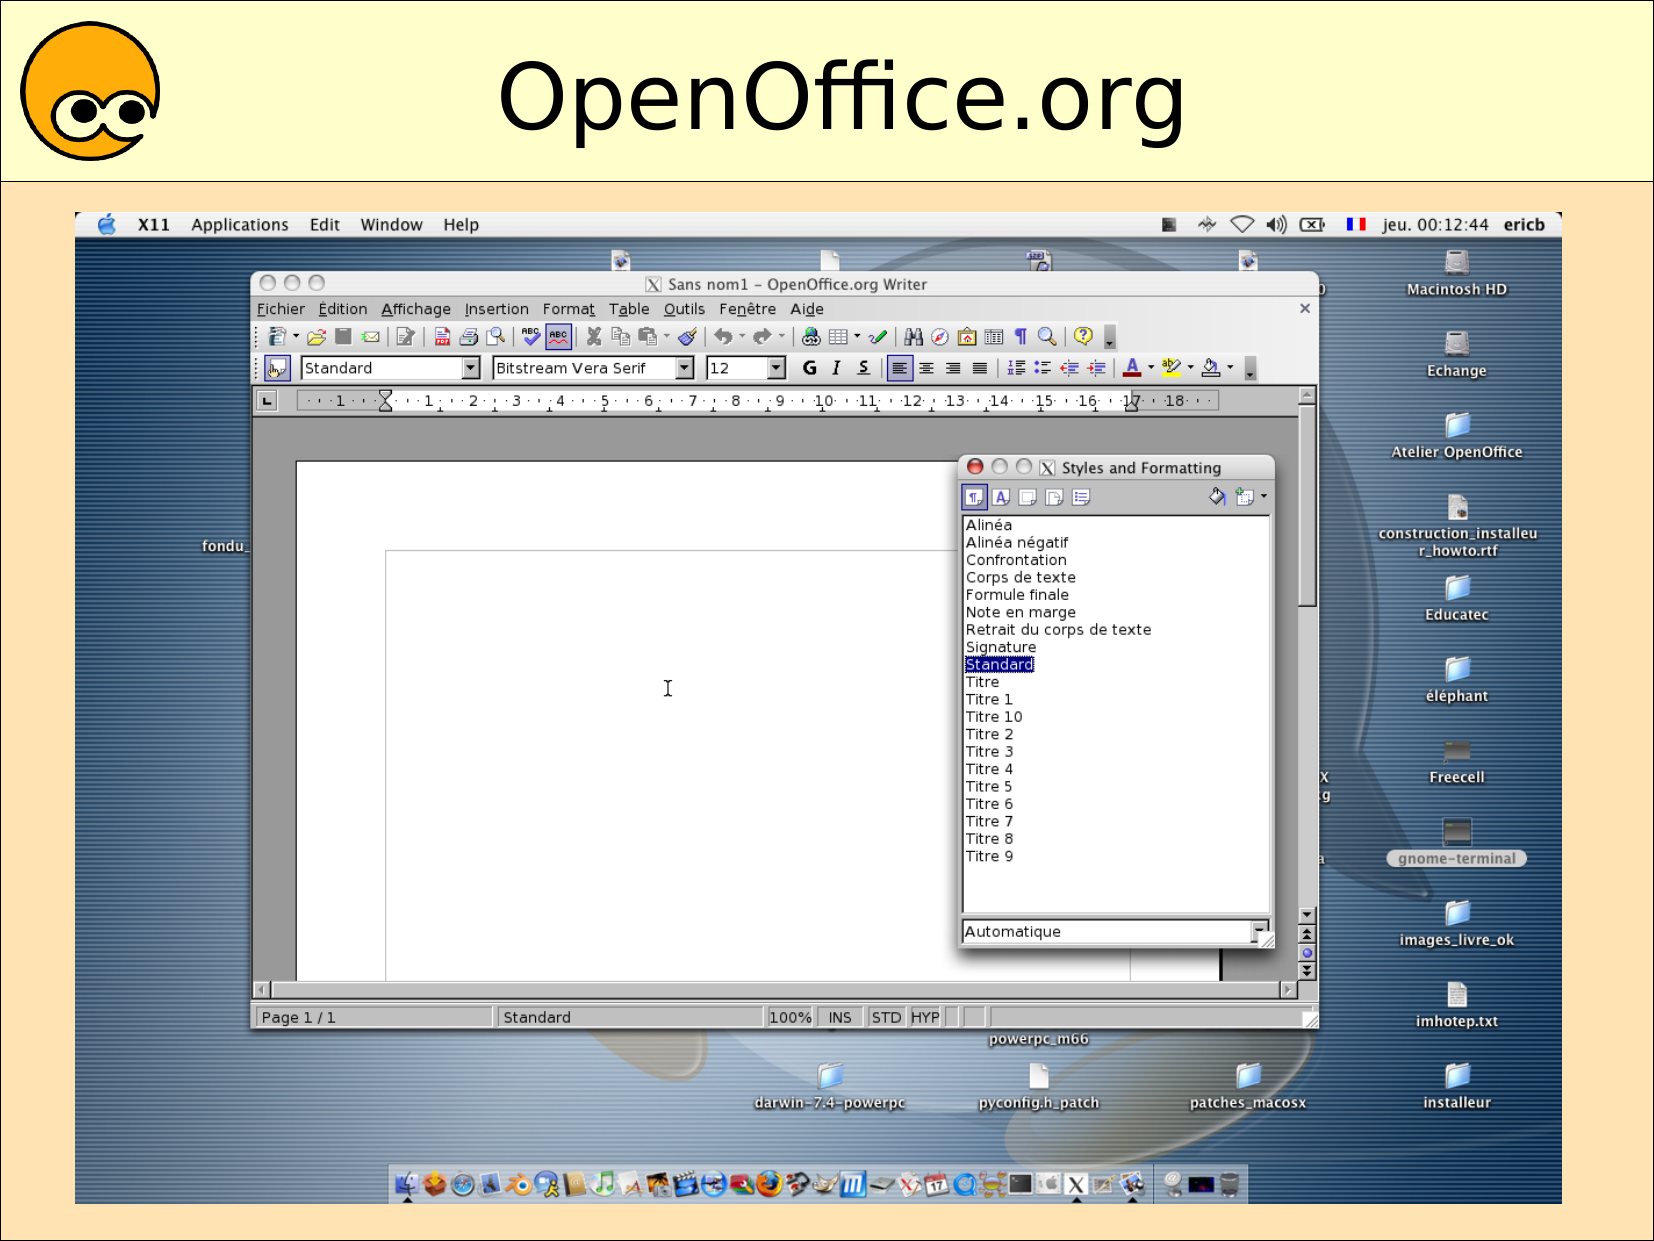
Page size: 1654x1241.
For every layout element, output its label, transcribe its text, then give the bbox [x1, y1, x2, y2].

picture [75, 212, 1562, 1204]
picture [20, 21, 160, 161]
title OpenOffice.org [135, 43, 1552, 151]
